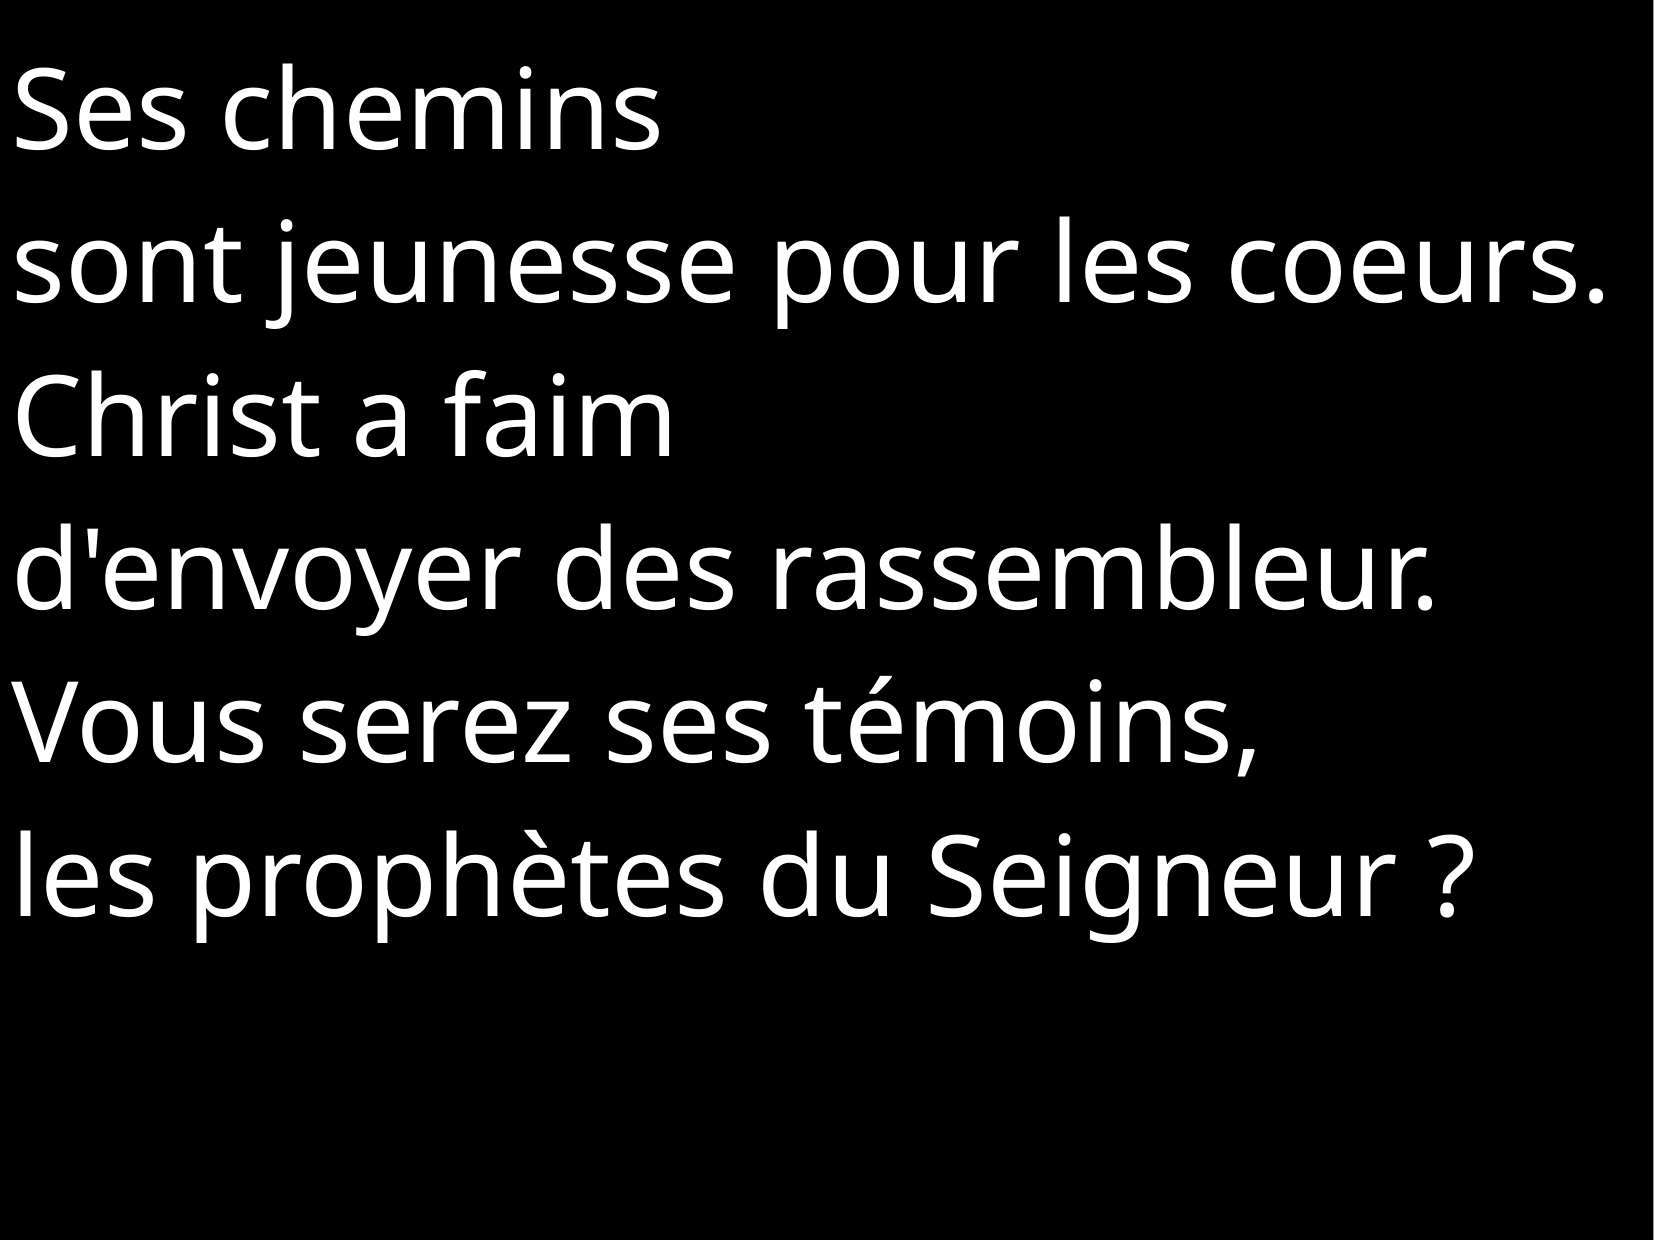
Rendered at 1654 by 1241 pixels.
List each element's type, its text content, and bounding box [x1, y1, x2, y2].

list Ses chemins sont jeunesse pour les coeurs. Christ a faim d'envoyer des rassembleur. Vous serez ses témoins, les prophètes du Seigneur ? [11, 29, 1654, 1241]
